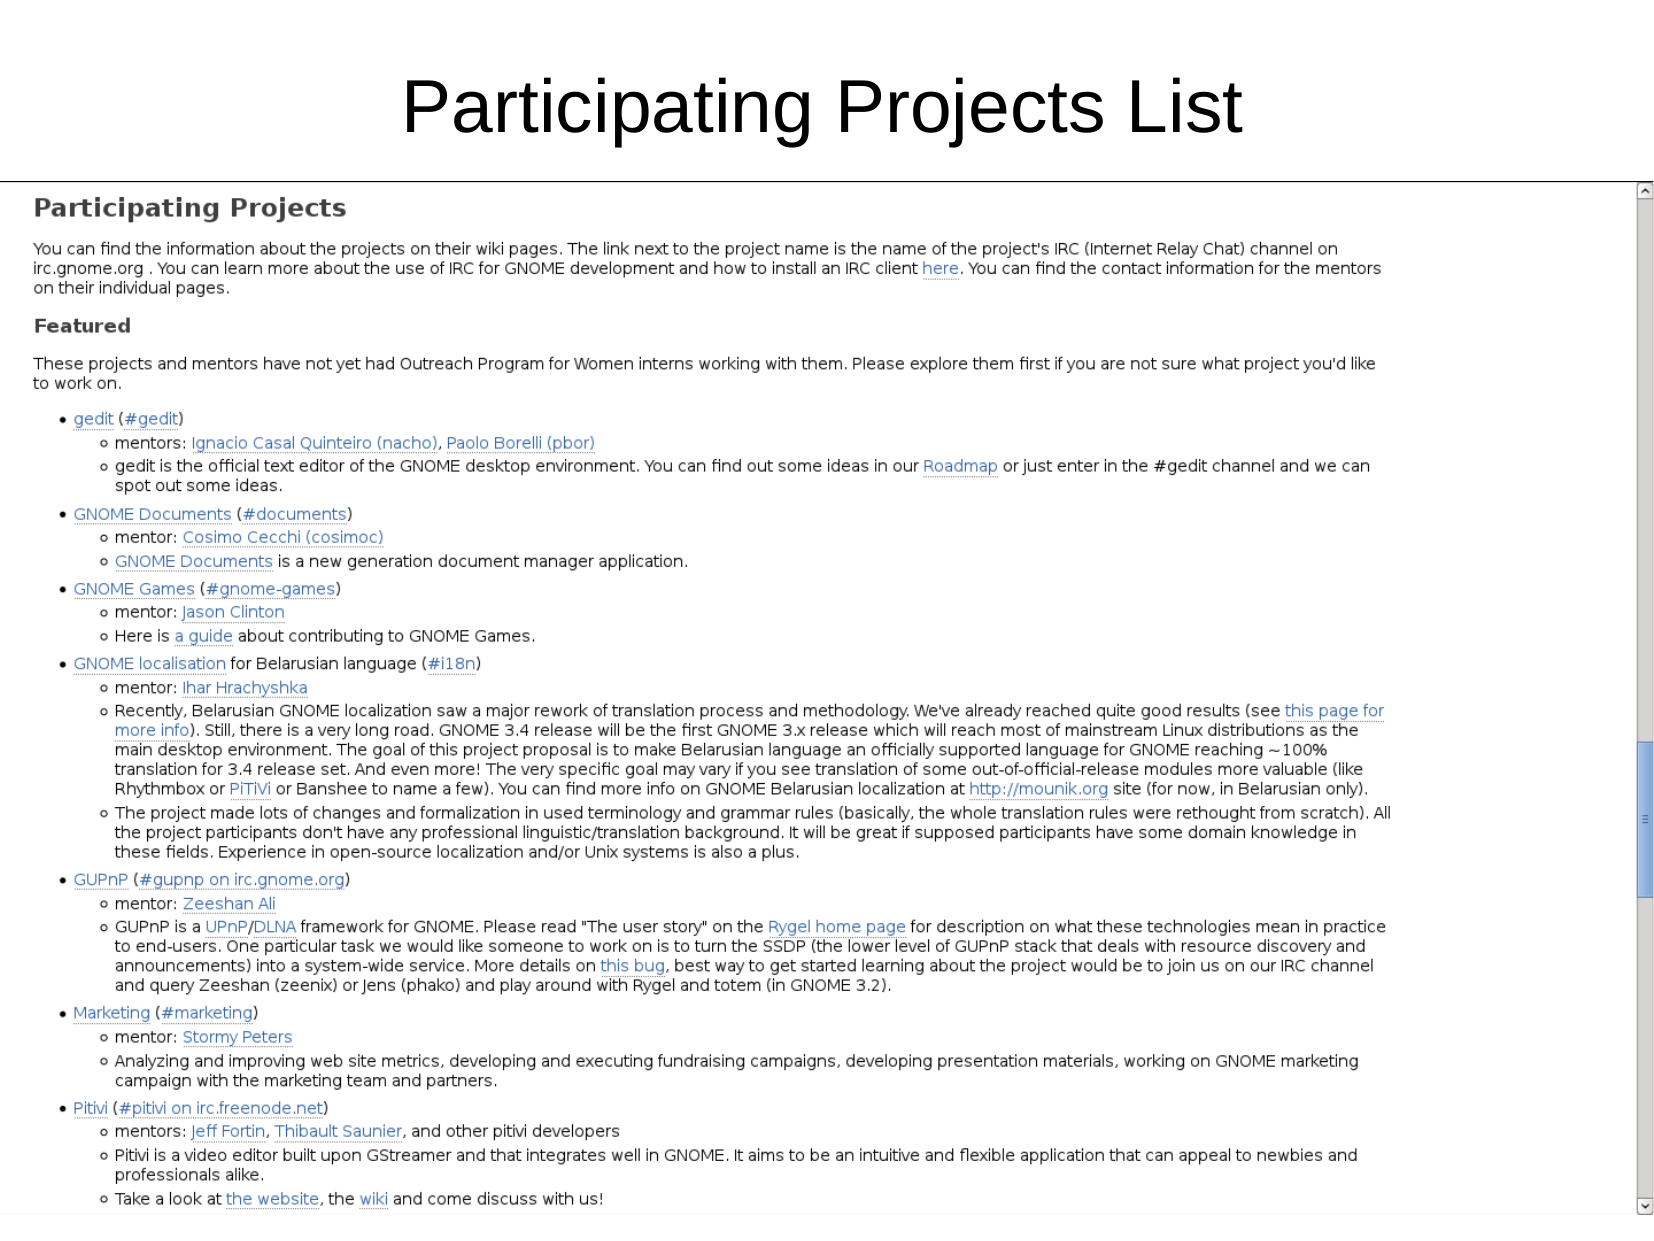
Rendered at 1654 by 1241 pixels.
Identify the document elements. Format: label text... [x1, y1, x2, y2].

picture [0, 181, 1654, 1216]
title Participating Projects List [0, 2, 1646, 181]
